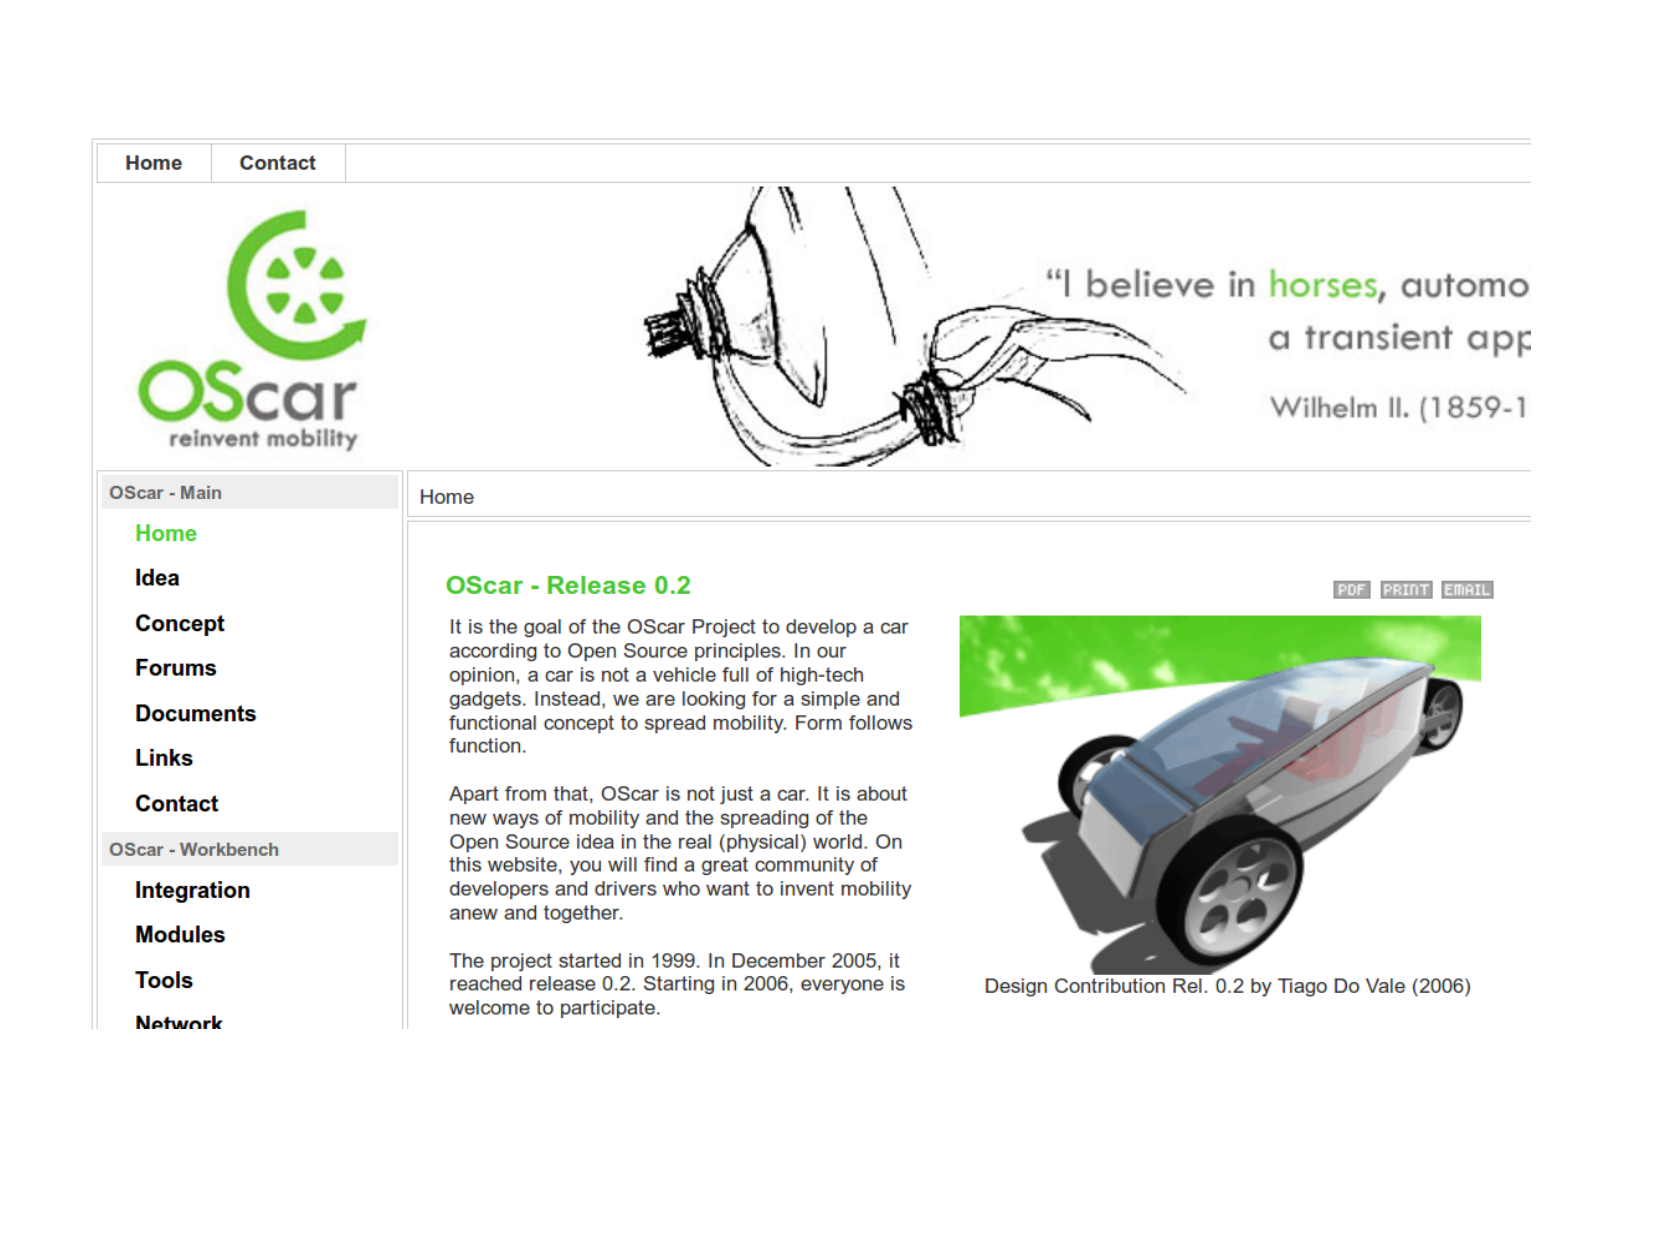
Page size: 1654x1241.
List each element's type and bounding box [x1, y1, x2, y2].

picture [52, 123, 1531, 1029]
